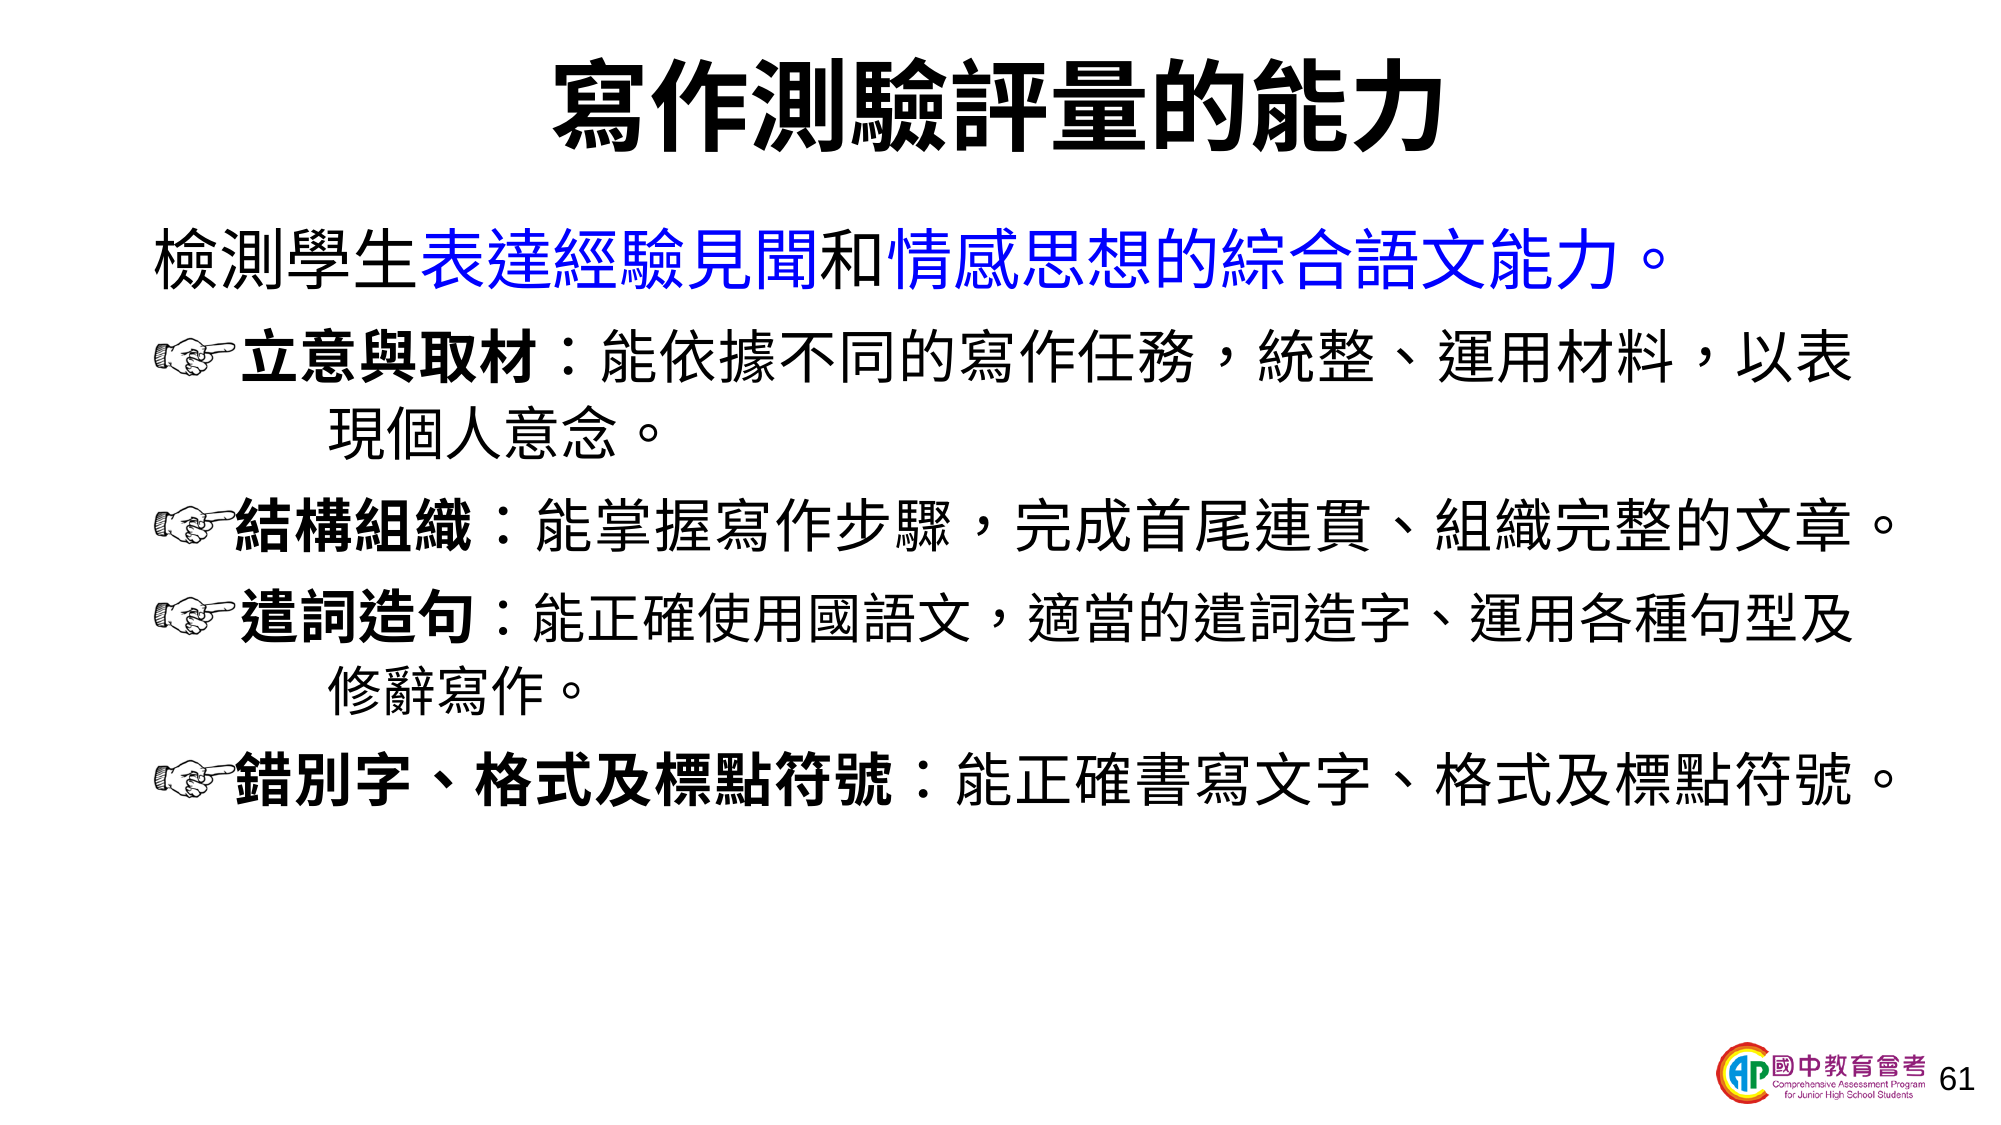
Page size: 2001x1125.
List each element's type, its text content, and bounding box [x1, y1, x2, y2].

text_box 61 [1923, 1047, 2000, 1108]
title 寫作測驗評量的能力 [137, 2, 1863, 219]
list 檢測學生表達經驗見聞和情感思想的綜合語文能力。 立意與取材：能依據不同的寫作任務，統整、運用材料，以表現個人意念。 結構組織：能掌握寫作步驟，完成首尾連貫、組織完整的文章。 遣詞造句：能正確使用國語文，適當的遣詞造字、運用各種句型及修辭寫作。 錯別字、格式及標點符號：能正確書寫文字、格式及標點符號。 [137, 219, 1870, 1042]
